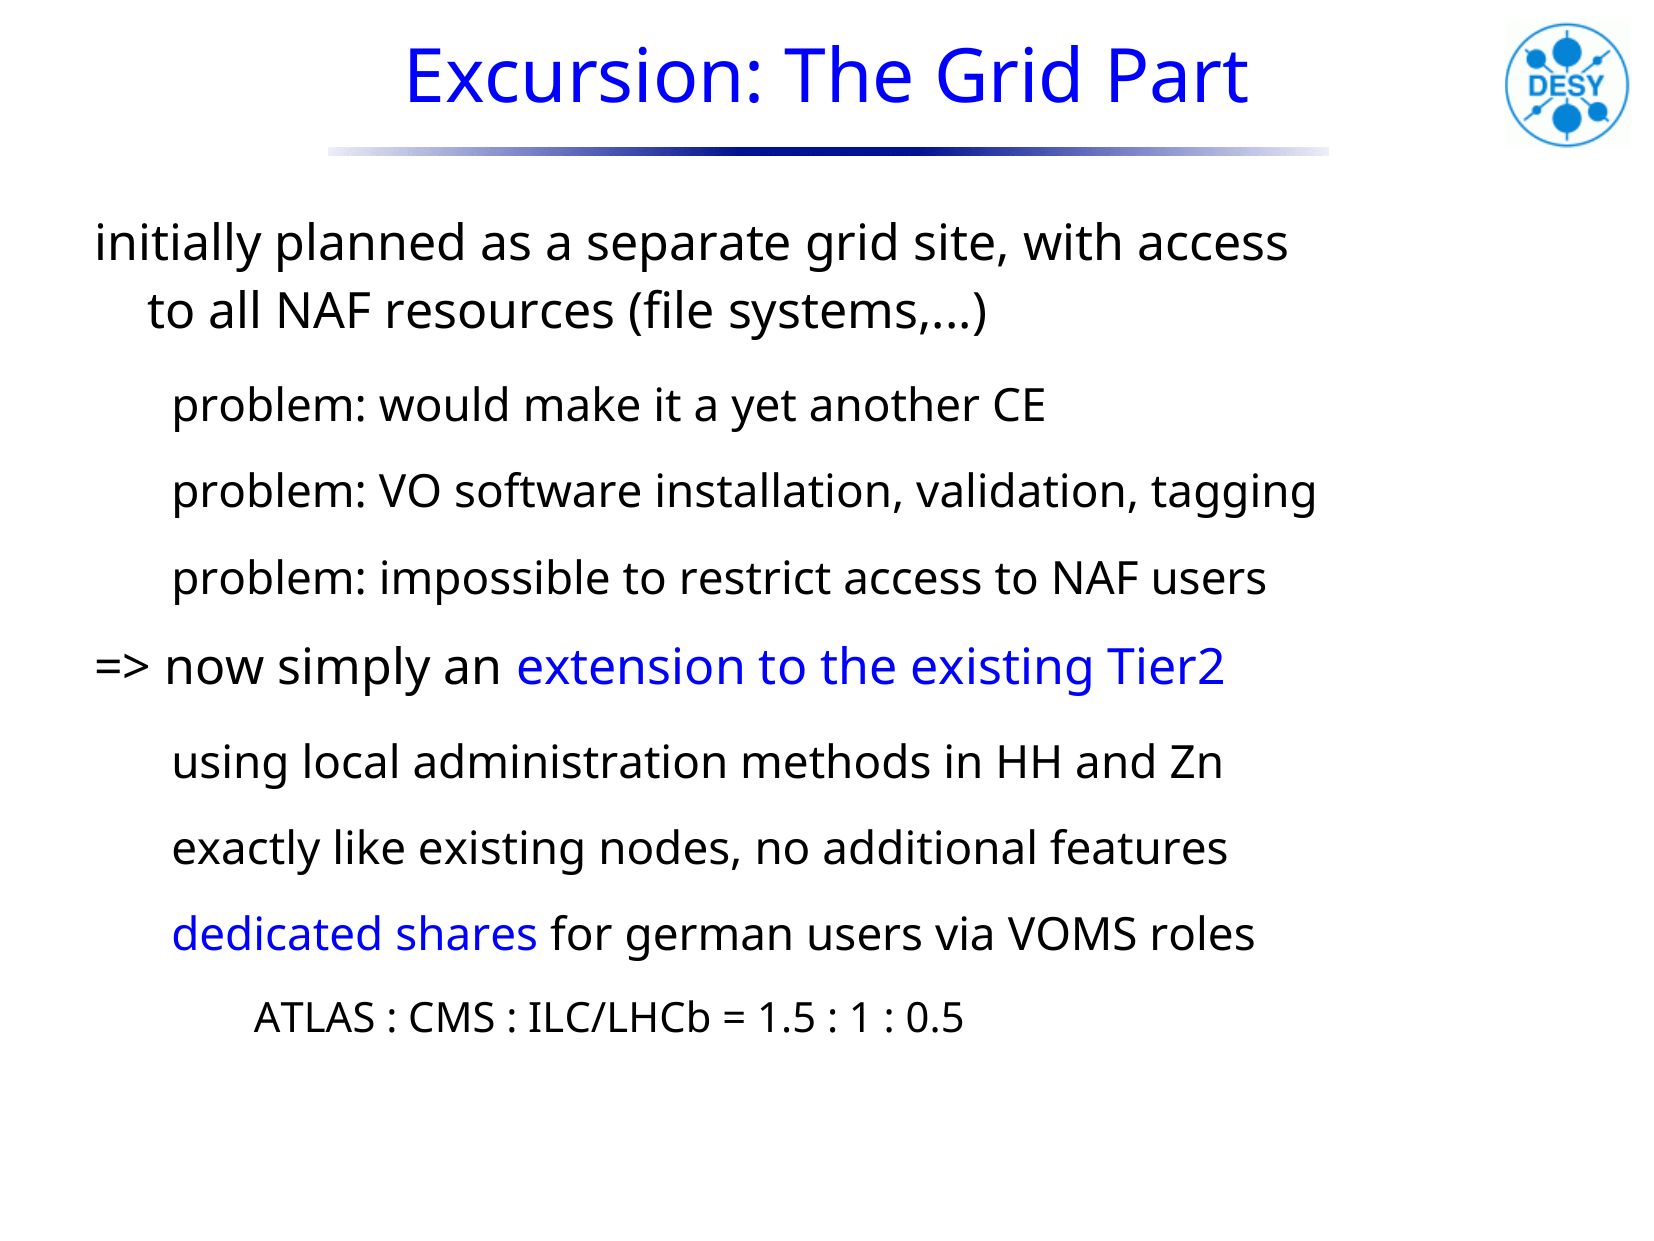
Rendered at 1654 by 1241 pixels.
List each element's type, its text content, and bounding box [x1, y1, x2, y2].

list initially planned as a separate grid site, with access to all NAF resources (file systems,...) problem: would make it a yet another CE problem: VO software installation, validation, tagging problem: impossible to restrict access to NAF users => now simply an extension to the existing Tier2 using local administration methods in HH and Zn exactly like existing nodes, no additional features dedicated shares for german users via VOMS roles ATLAS : CMS : ILC/LHCb = 1.5 : 1 : 0.5 [76, 206, 1565, 1167]
picture [328, 147, 1329, 156]
title Excursion: The Grid Part [147, 7, 1506, 141]
picture [1505, 21, 1631, 148]
